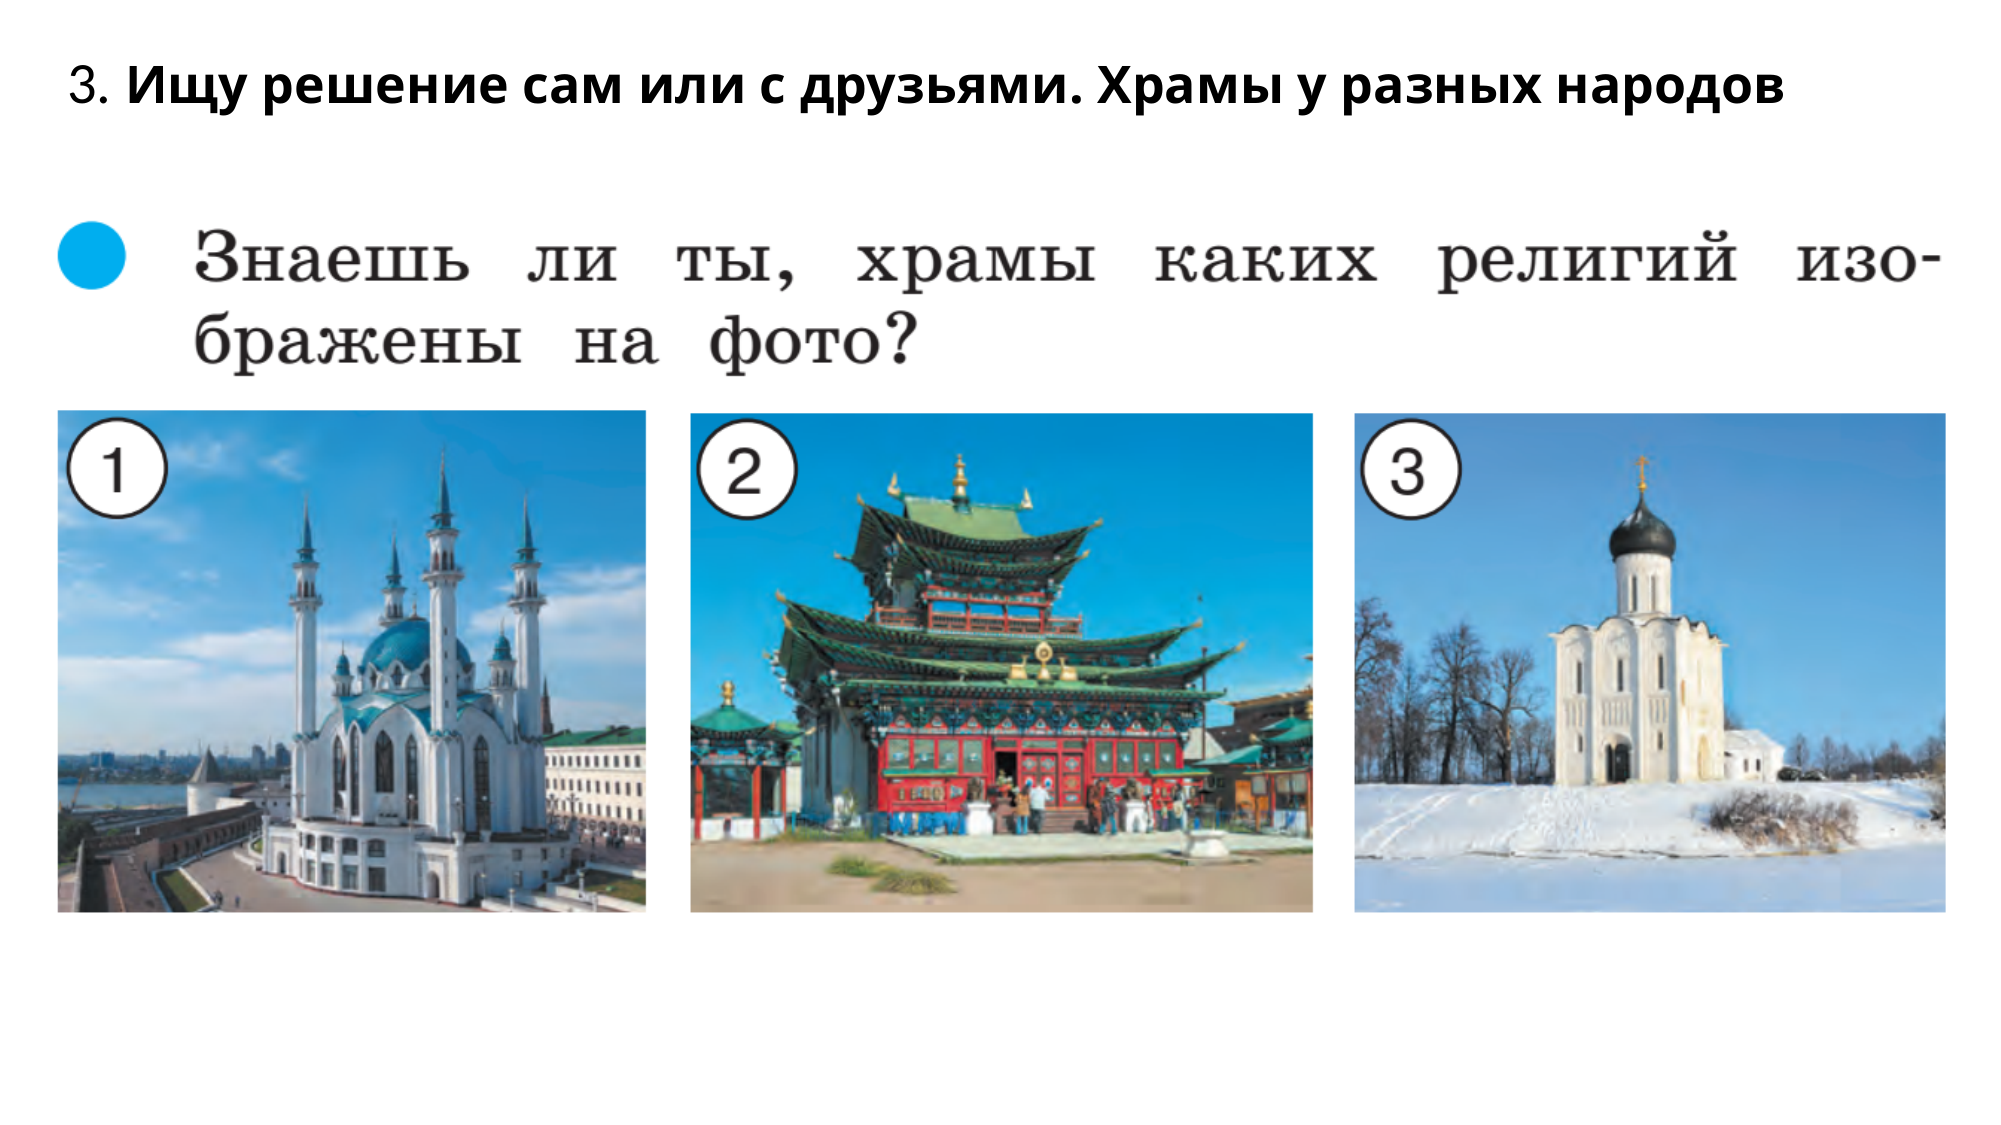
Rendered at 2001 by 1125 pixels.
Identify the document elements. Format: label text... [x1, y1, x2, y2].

picture [0, 187, 2000, 938]
title 3. Ищу решение сам или с друзьями. Храмы у разных народов [52, 38, 1849, 131]
